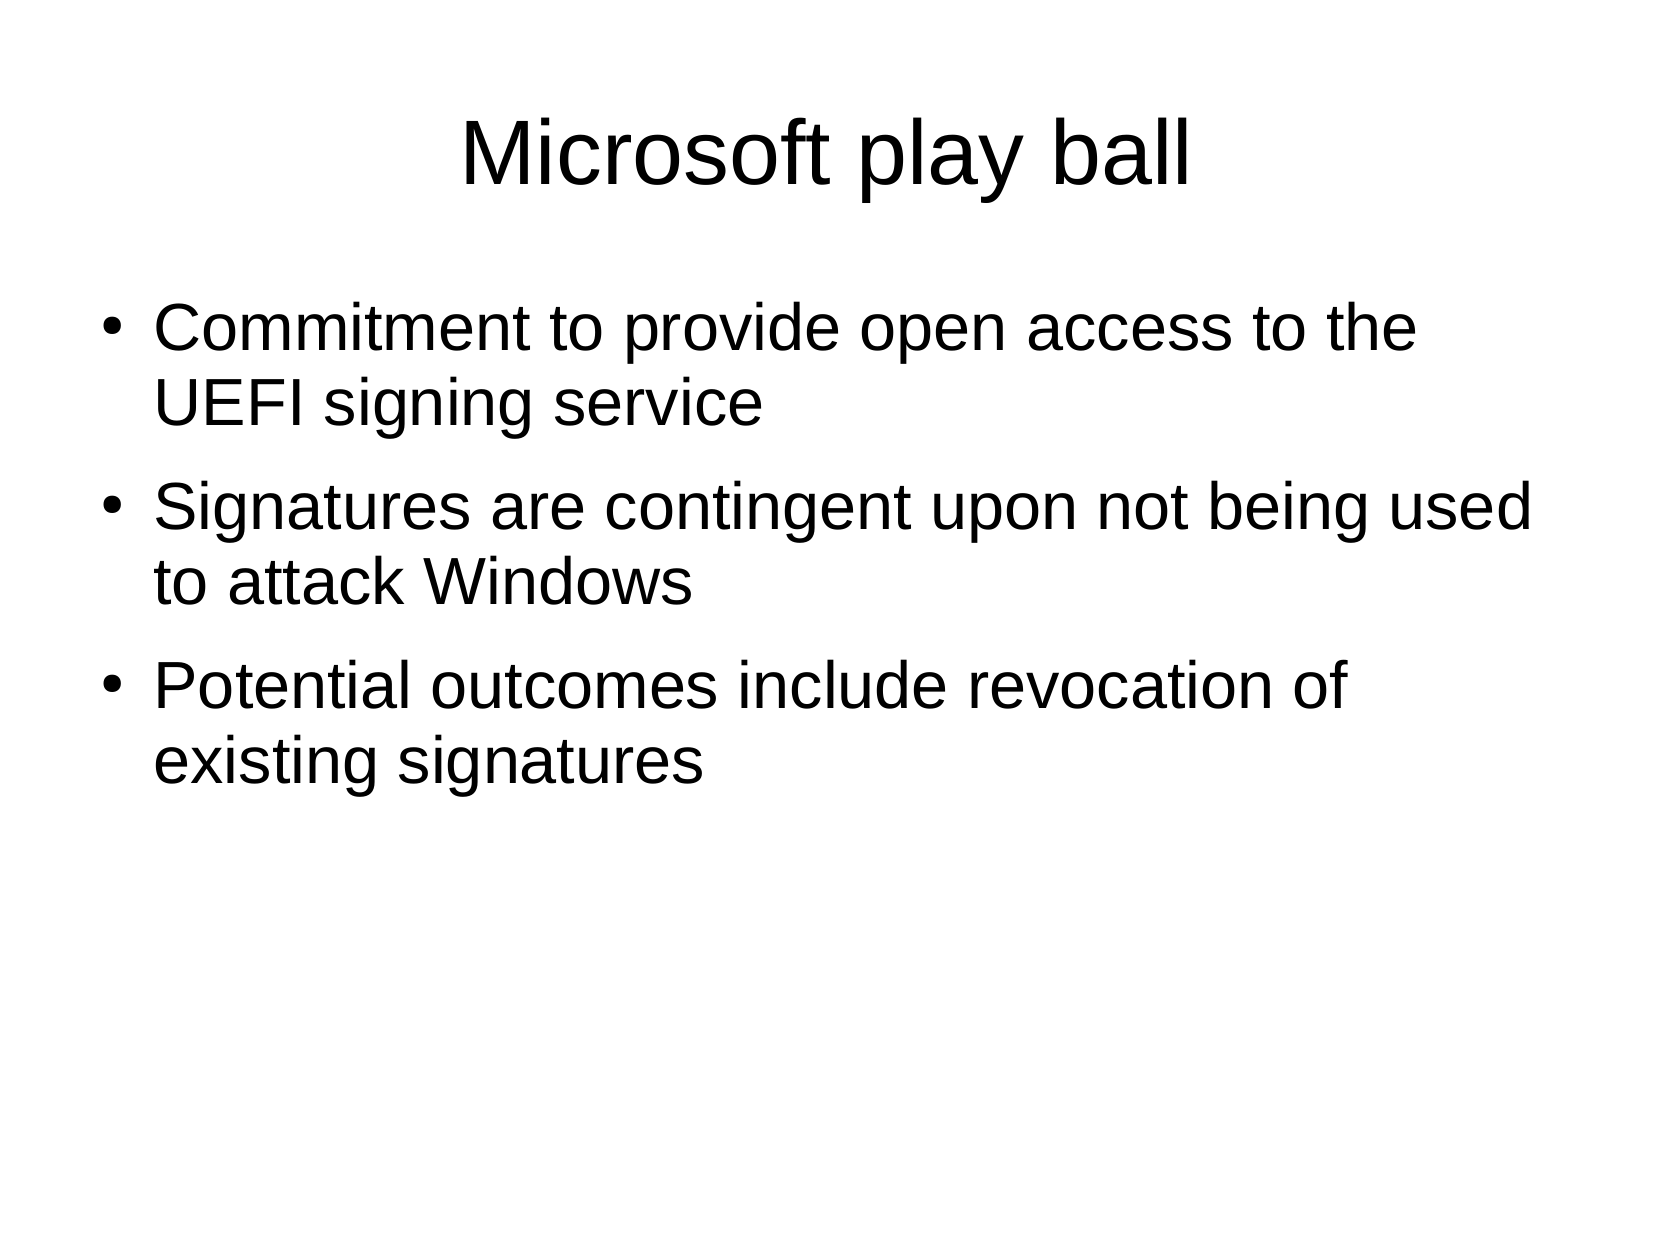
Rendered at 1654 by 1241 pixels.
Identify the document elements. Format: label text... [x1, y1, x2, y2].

list Commitment to provide open access to the UEFI signing service Signatures are contingent upon not being used to attack Windows Potential outcomes include revocation of existing signatures [82, 290, 1538, 1010]
title Microsoft play ball [82, 49, 1571, 257]
